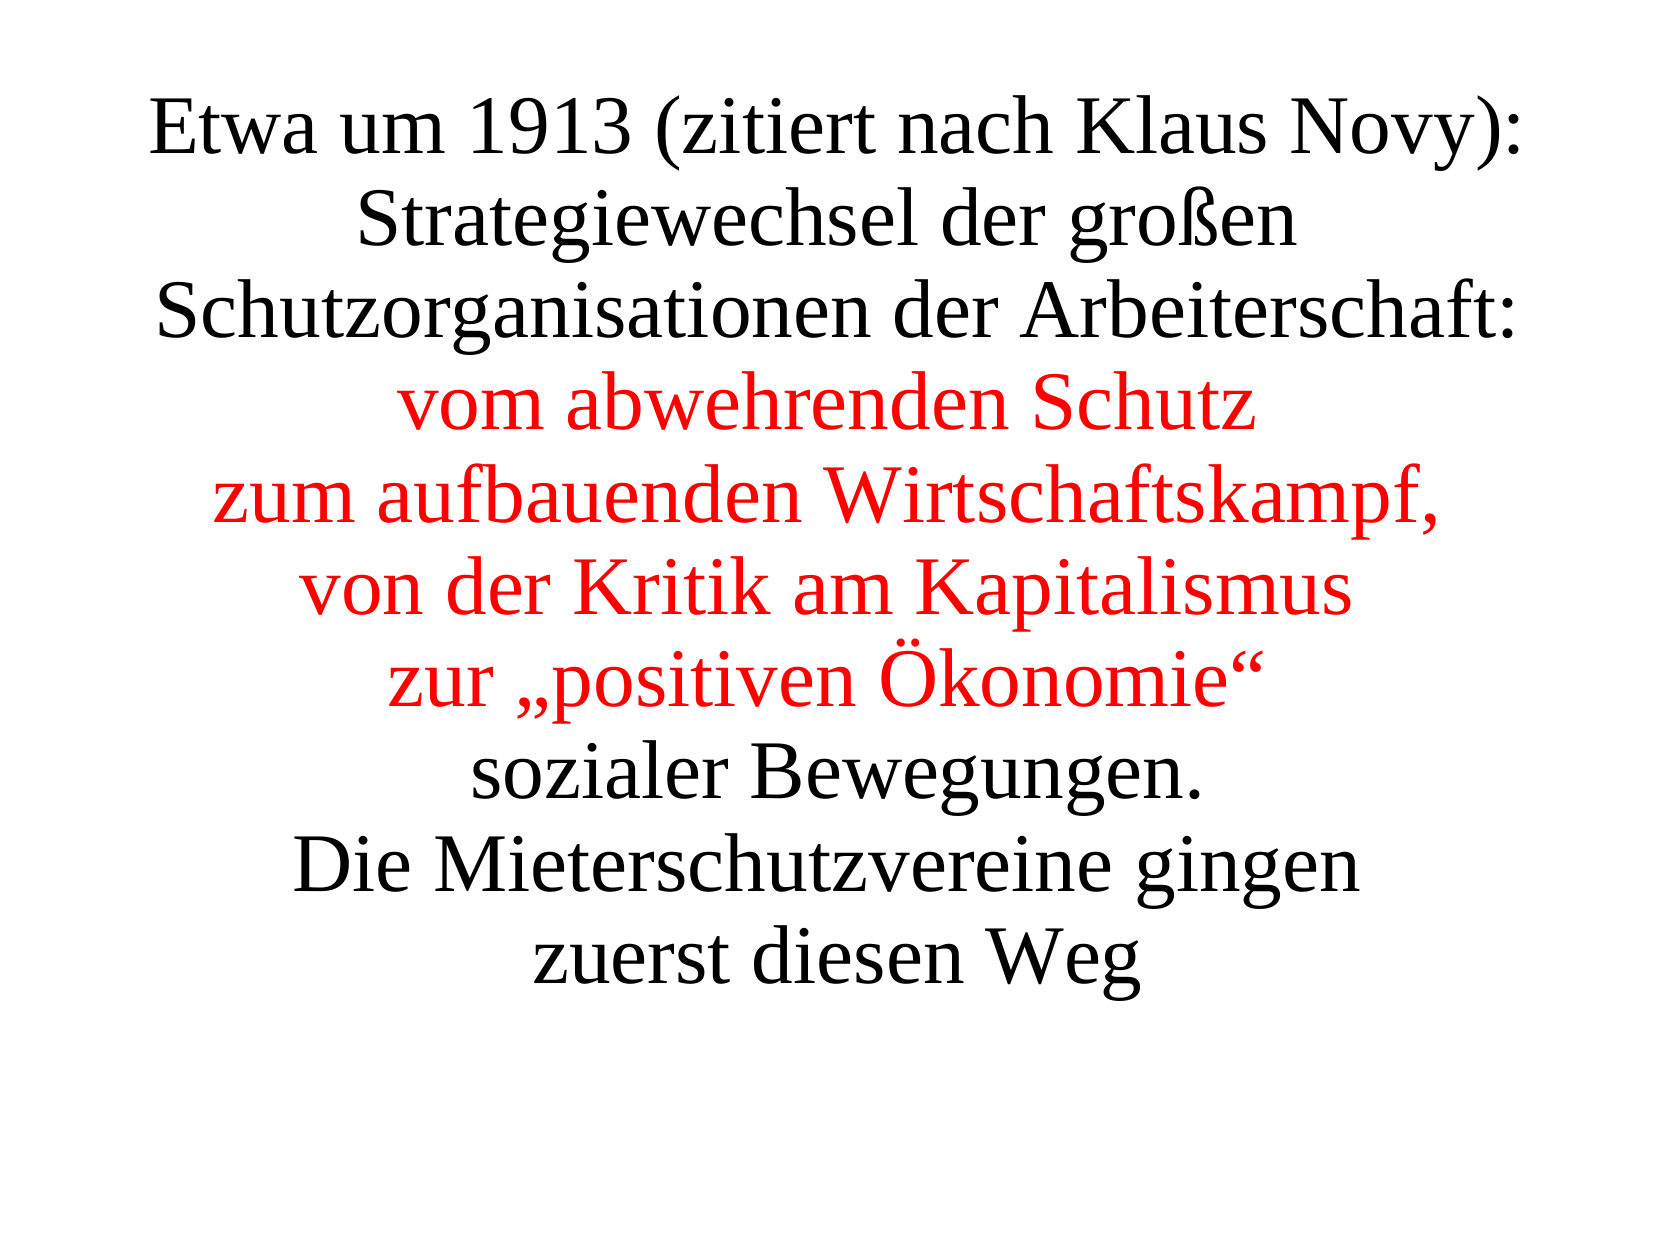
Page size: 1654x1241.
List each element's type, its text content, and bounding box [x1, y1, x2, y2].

text_box Etwa um 1913 (zitiert nach Klaus Novy): Strategiewechsel der großen Schutzorganisationen der Arbeiterschaft: vom abwehrenden Schutz zum aufbauenden Wirtschaftskampf, von der Kritik am Kapitalismus zur „positiven Ökonomie“ sozialer Bewegungen. Die Mieterschutzvereine gingen zuerst diesen Weg [78, 78, 1598, 1085]
